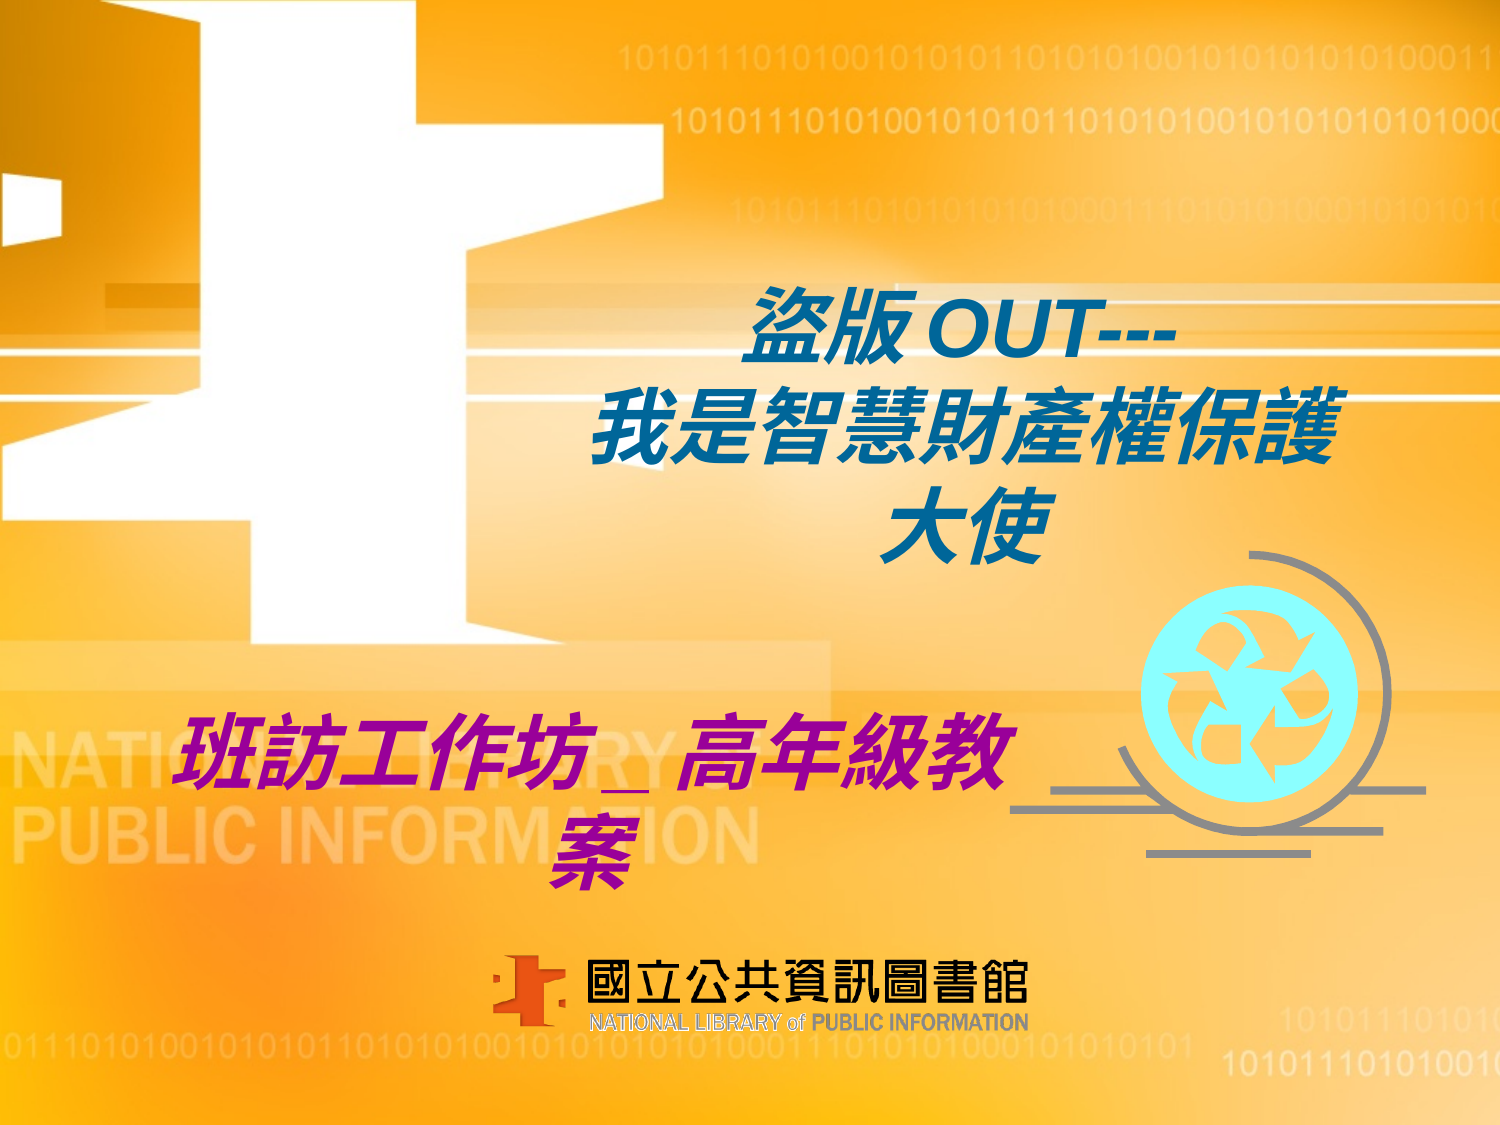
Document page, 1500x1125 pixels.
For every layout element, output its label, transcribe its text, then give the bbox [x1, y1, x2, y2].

picture [1009, 550, 1427, 858]
text_box 班訪工作坊_高年級教案 [124, 692, 1051, 907]
title 盜版OUT--- 我是智慧財產權保護大使 [561, 267, 1358, 539]
picture [490, 952, 1030, 1032]
